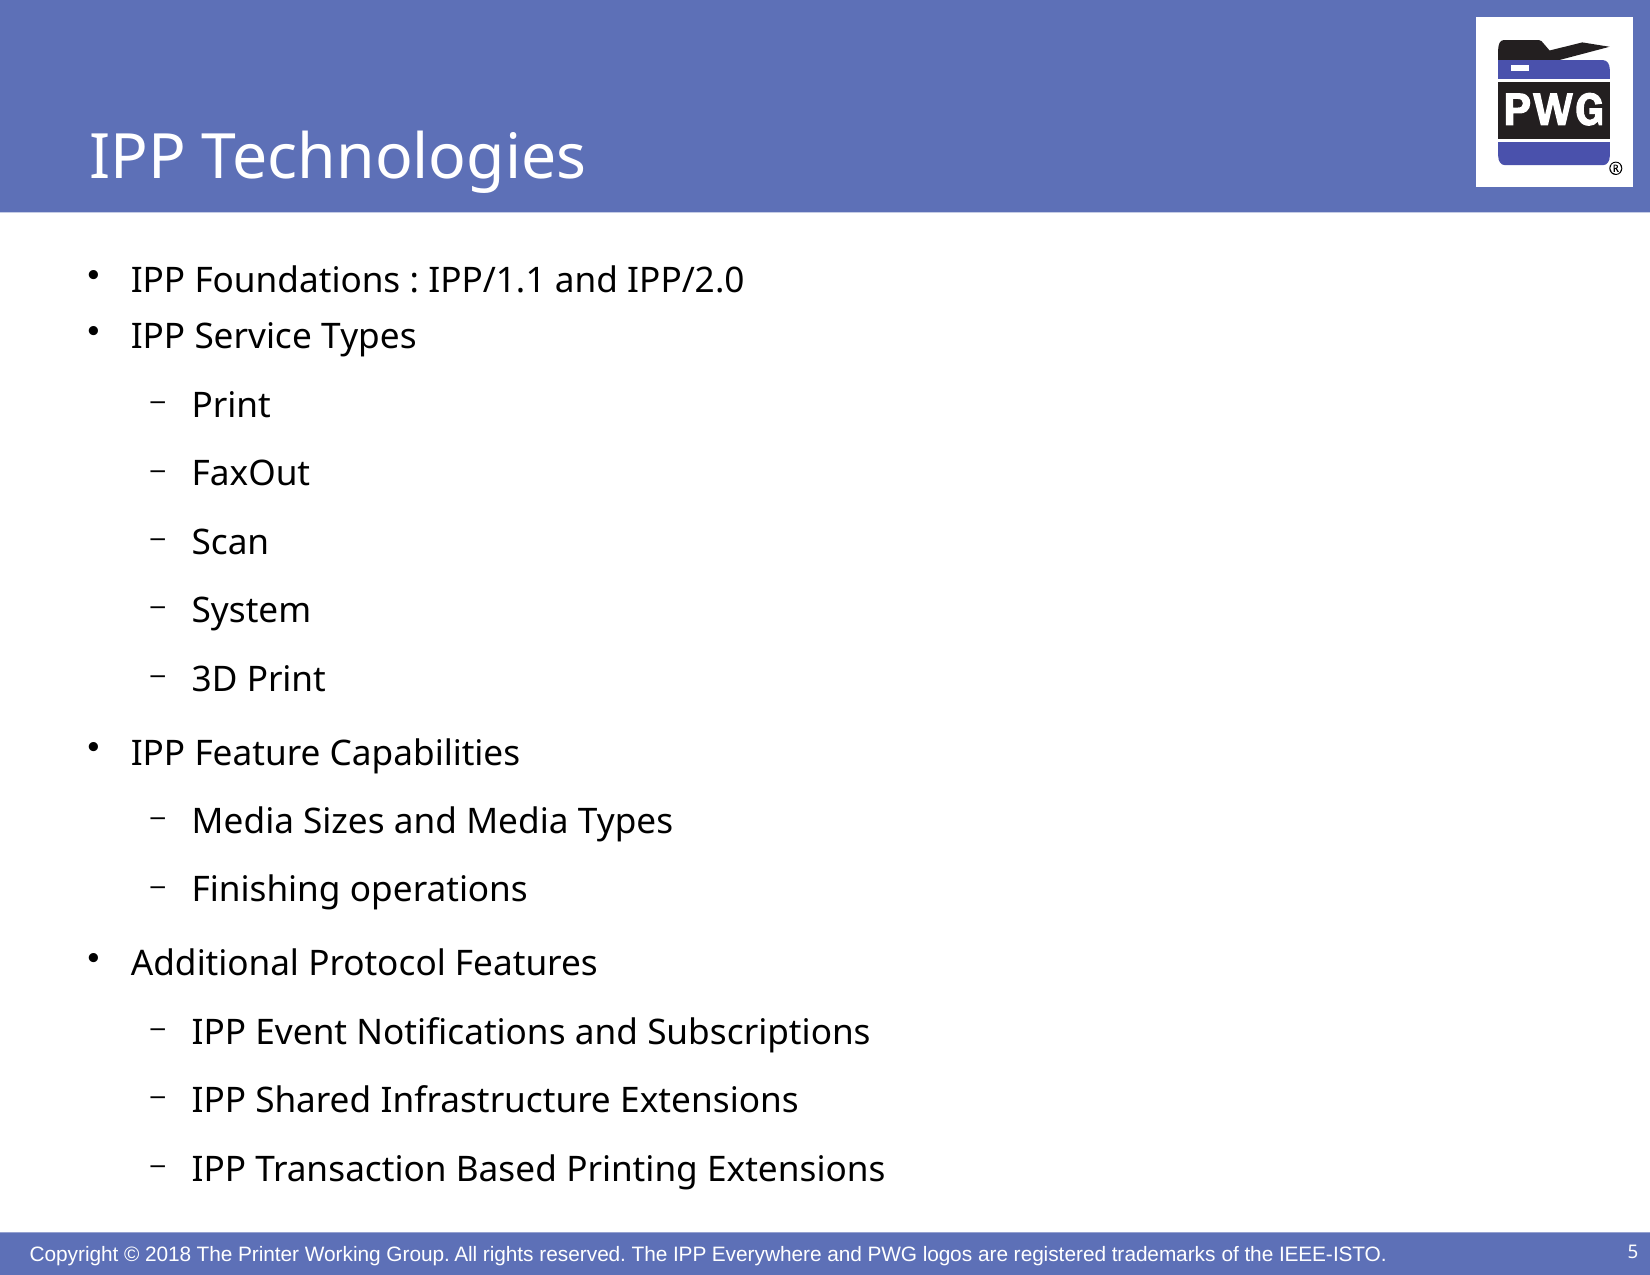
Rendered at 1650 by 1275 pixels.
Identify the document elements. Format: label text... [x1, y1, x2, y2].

list IPP Foundations : IPP/1.1 and IPP/2.0 IPP Service Types Print FaxOut Scan System 3D Print IPP Feature Capabilities Media Sizes and Media Types Finishing operations Additional Protocol Features IPP Event Notifications and Subscriptions IPP Shared Infrastructure Extensions IPP Transaction Based Printing Extensions [82, 254, 1568, 1201]
title IPP Technologies [82, 8, 1449, 198]
